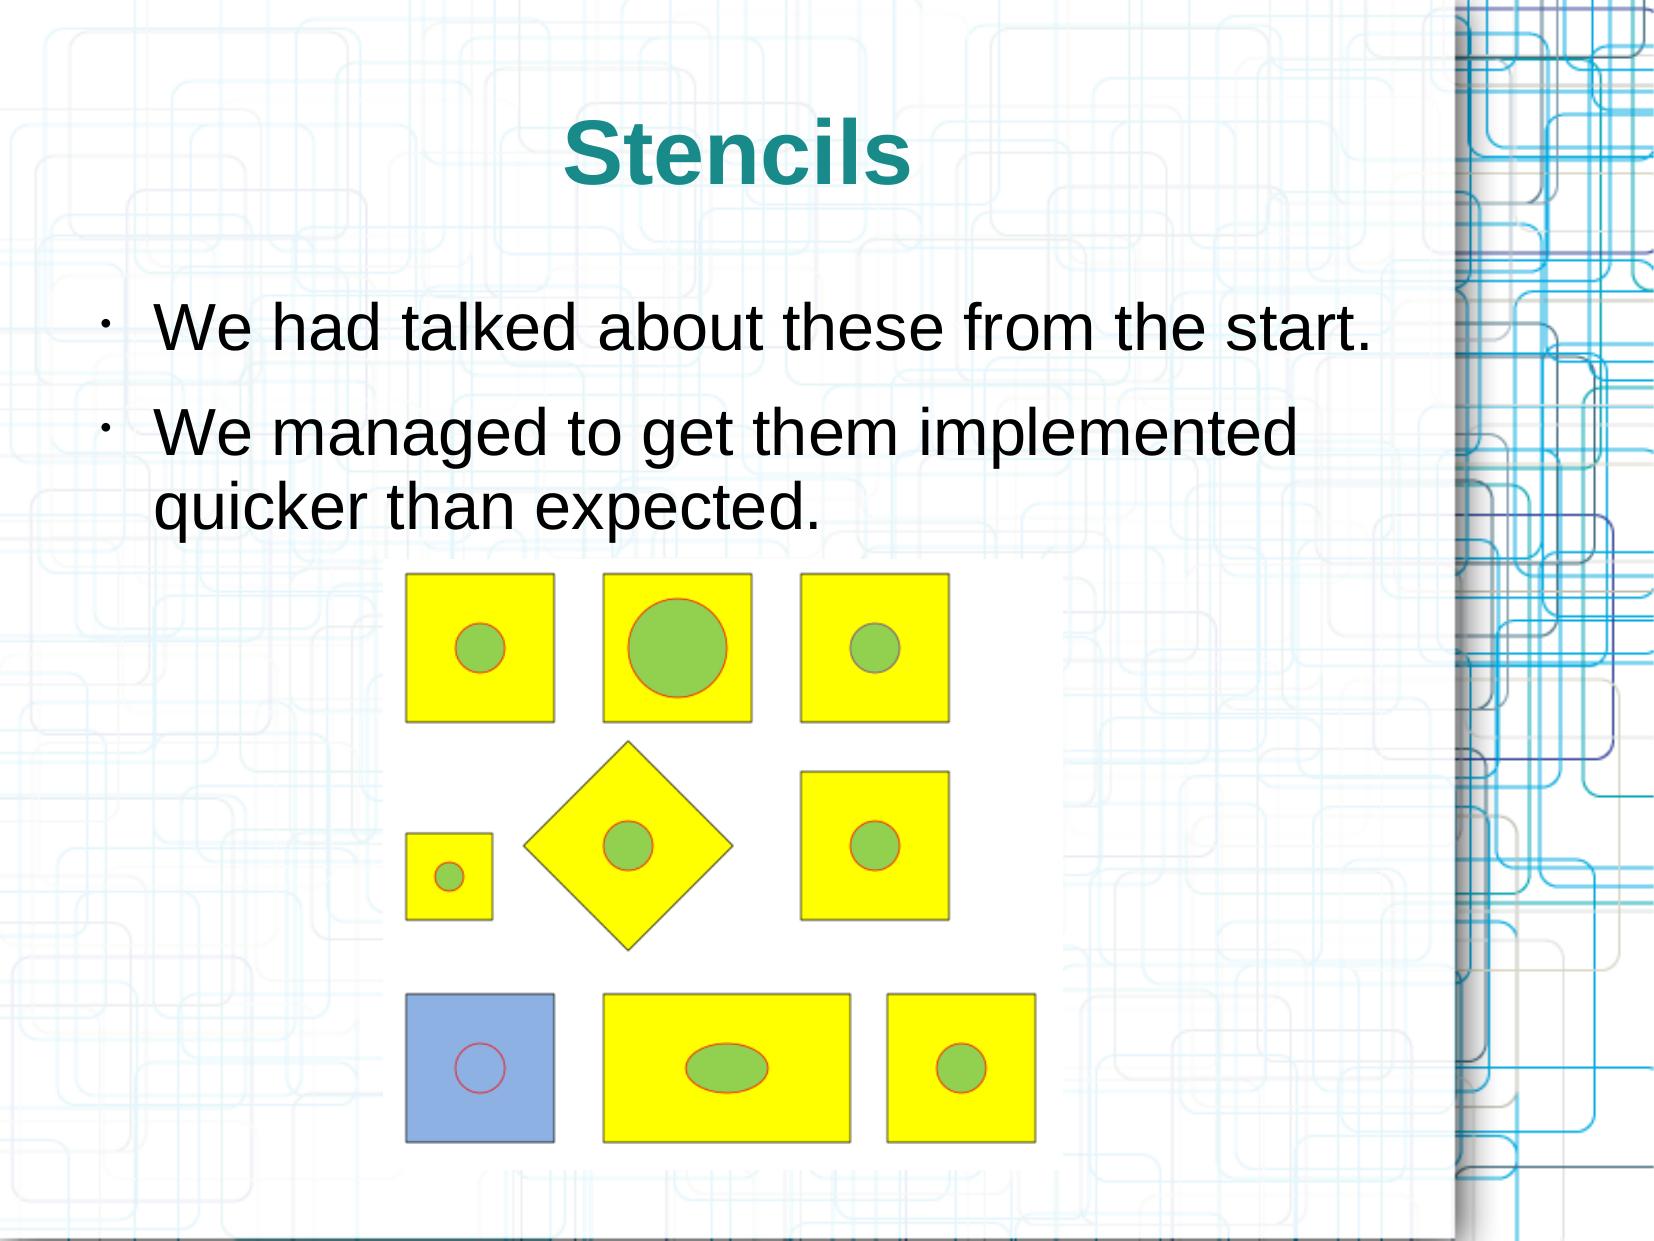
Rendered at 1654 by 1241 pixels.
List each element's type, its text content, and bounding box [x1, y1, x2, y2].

picture [0, 0, 1654, 1241]
list We had talked about these from the start. We managed to get them implemented quicker than expected. [82, 290, 1418, 1241]
picture [383, 559, 1063, 1170]
title Stencils [59, 49, 1418, 257]
